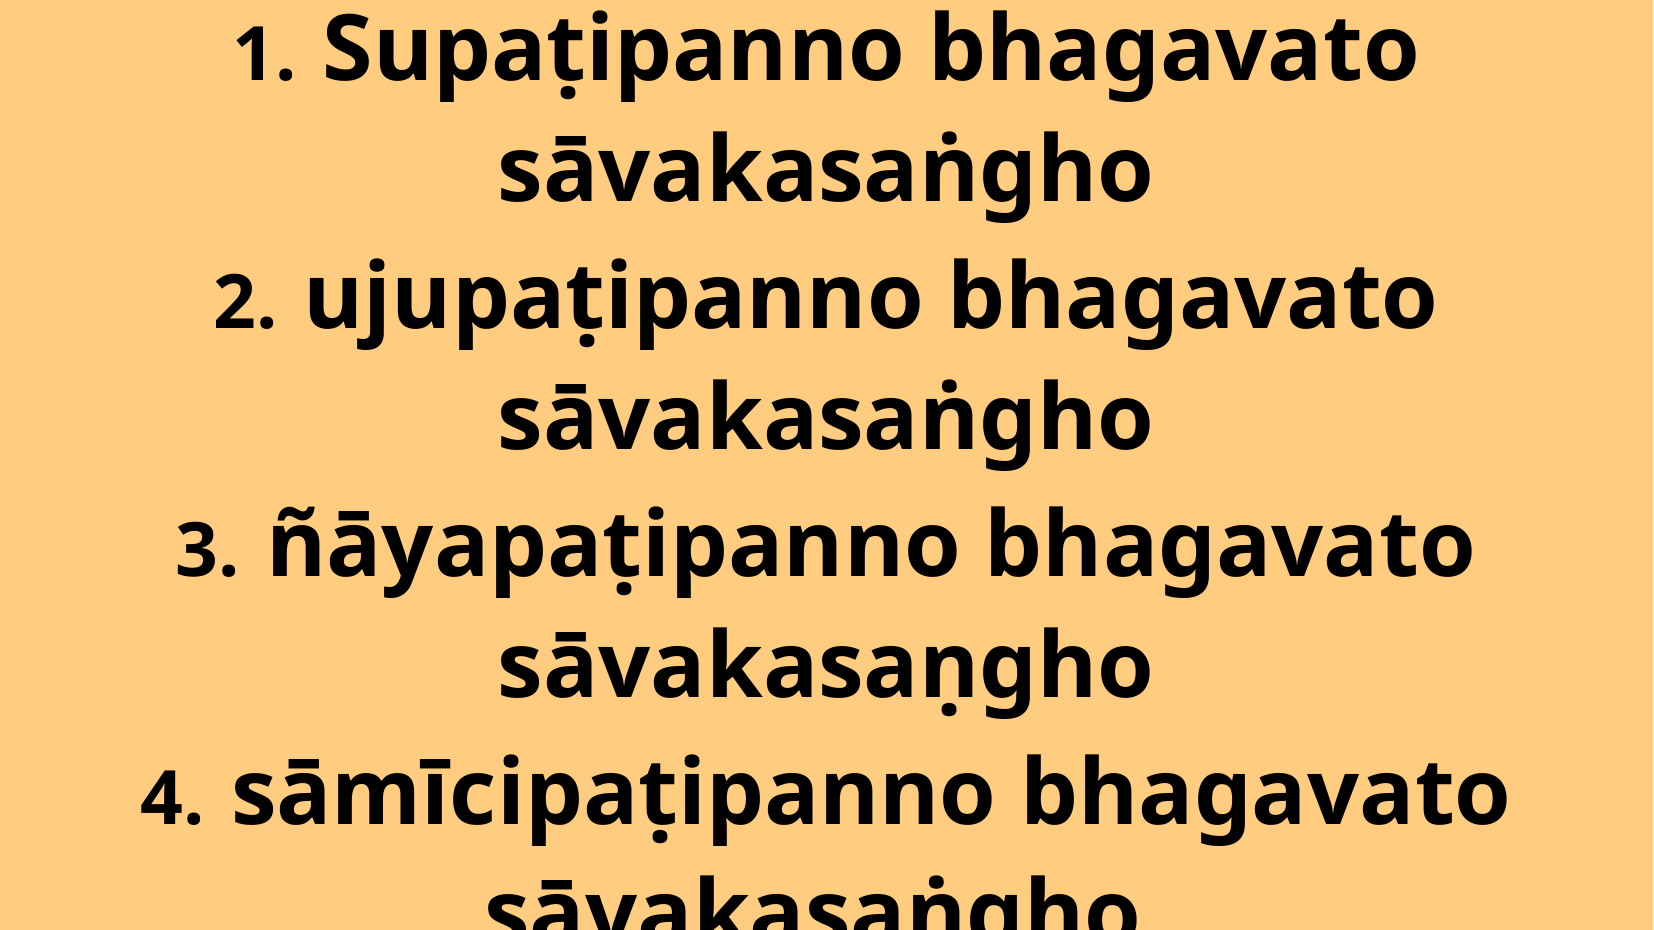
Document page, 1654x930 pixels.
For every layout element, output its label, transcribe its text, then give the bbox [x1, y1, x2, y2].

subtitle 1. Supaṭipanno bhagavato sāvakasaṅgho 2. ujupaṭipanno bhagavato sāvakasaṅgho 3. ñāyapaṭipanno bhagavato sāvakasaṇgho 4. sāmīcipaṭipanno bhagavato sāvakasaṅgho. [6, 32, 1647, 914]
